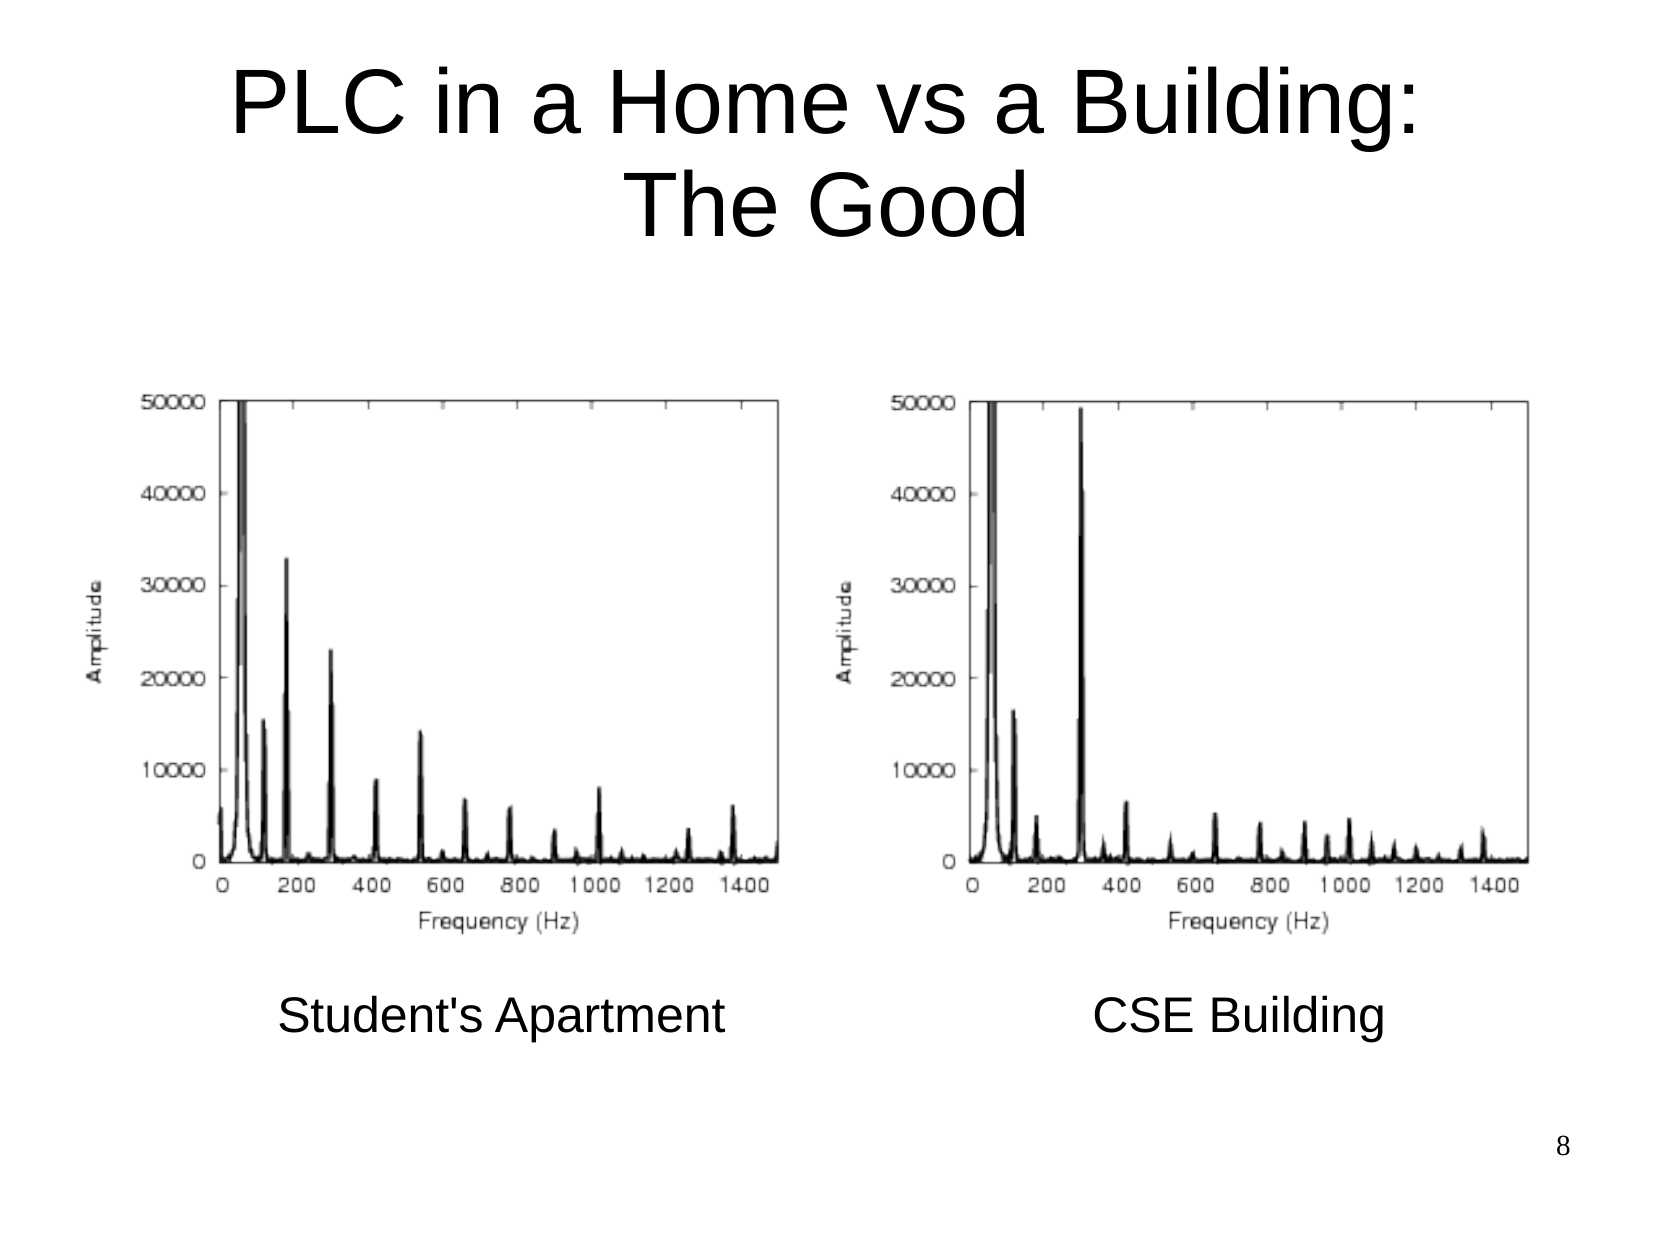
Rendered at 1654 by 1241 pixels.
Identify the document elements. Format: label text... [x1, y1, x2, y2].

picture [63, 374, 1564, 938]
text_box Student's Apartment [262, 979, 741, 1051]
text_box CSE Building [1077, 979, 1401, 1051]
title PLC in a Home vs a Building: The Good [82, 50, 1571, 256]
